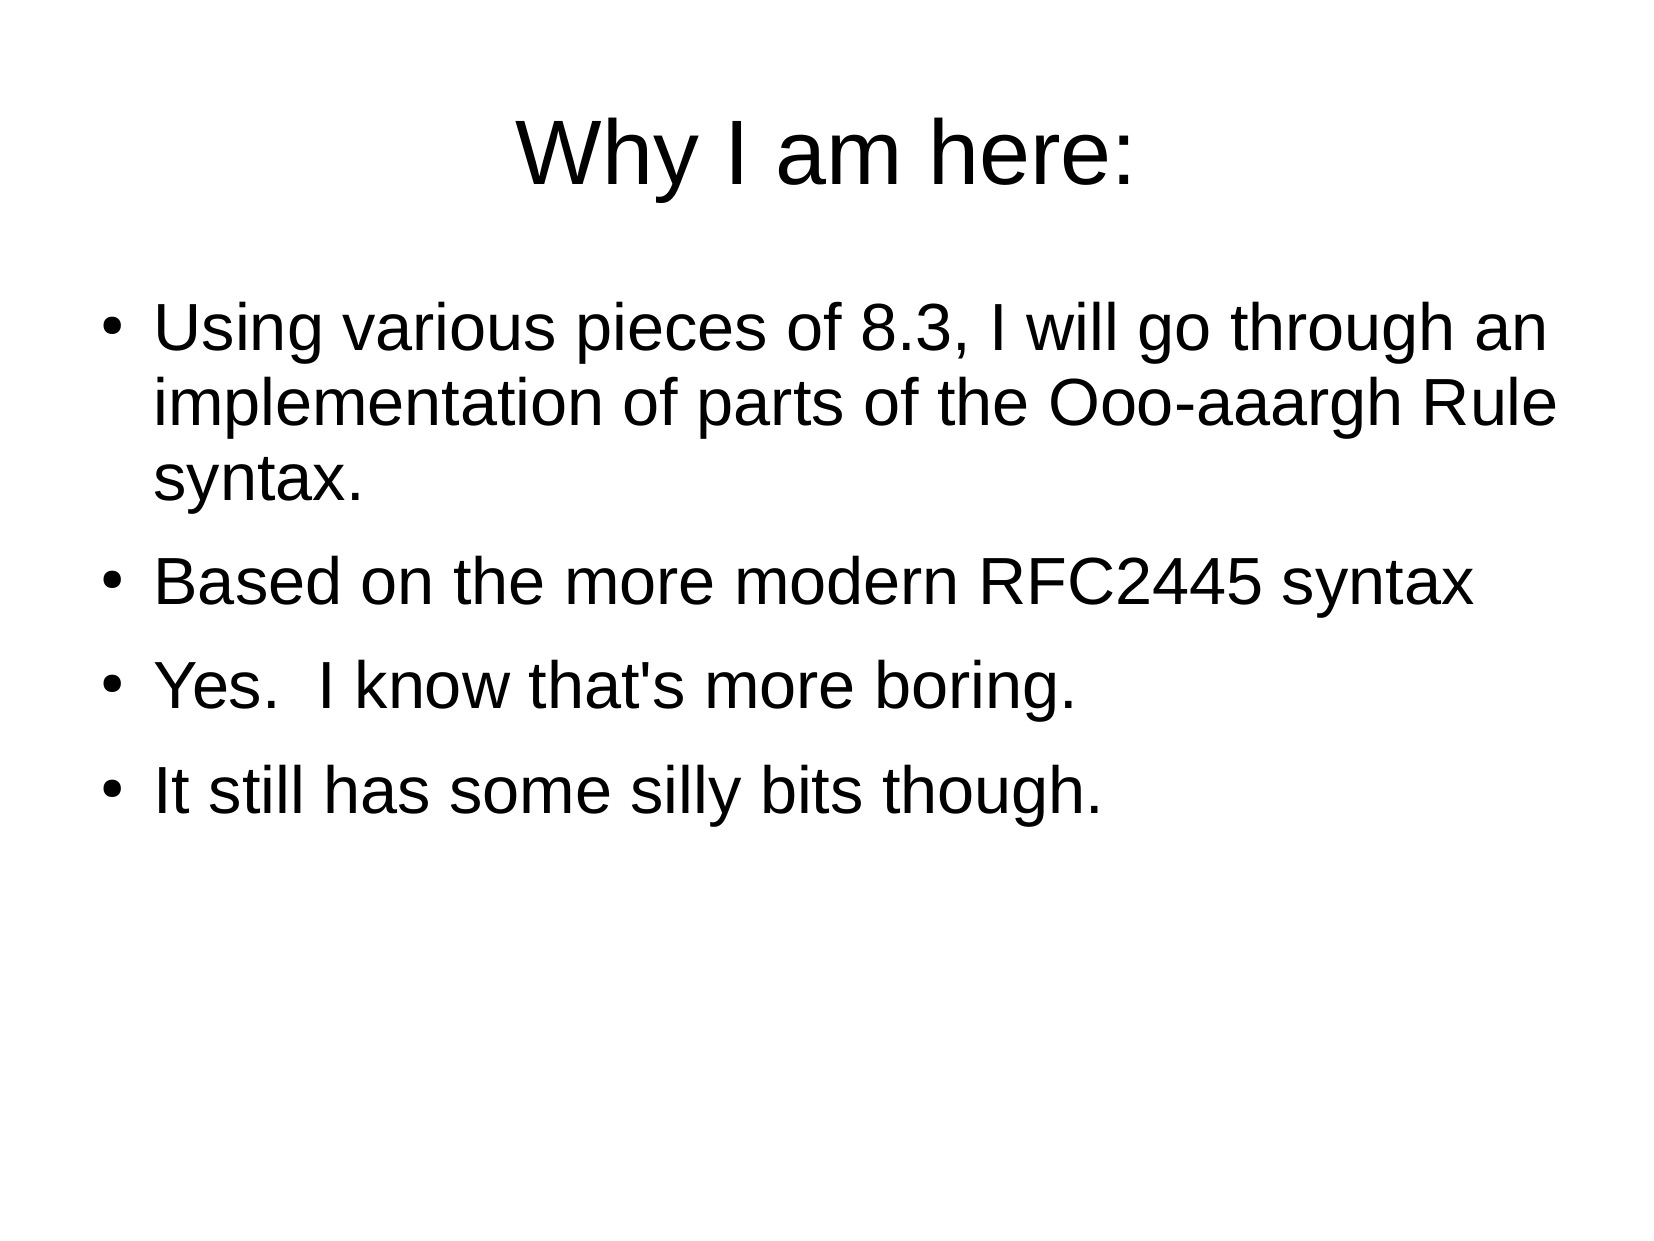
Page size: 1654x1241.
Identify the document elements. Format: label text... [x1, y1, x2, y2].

list Using various pieces of 8.3, I will go through an implementation of parts of the Ooo-aaargh Rule syntax. Based on the more modern RFC2445 syntax Yes. I know that's more boring. It still has some silly bits though. [82, 290, 1571, 1094]
title Why I am here: [82, 56, 1571, 250]
